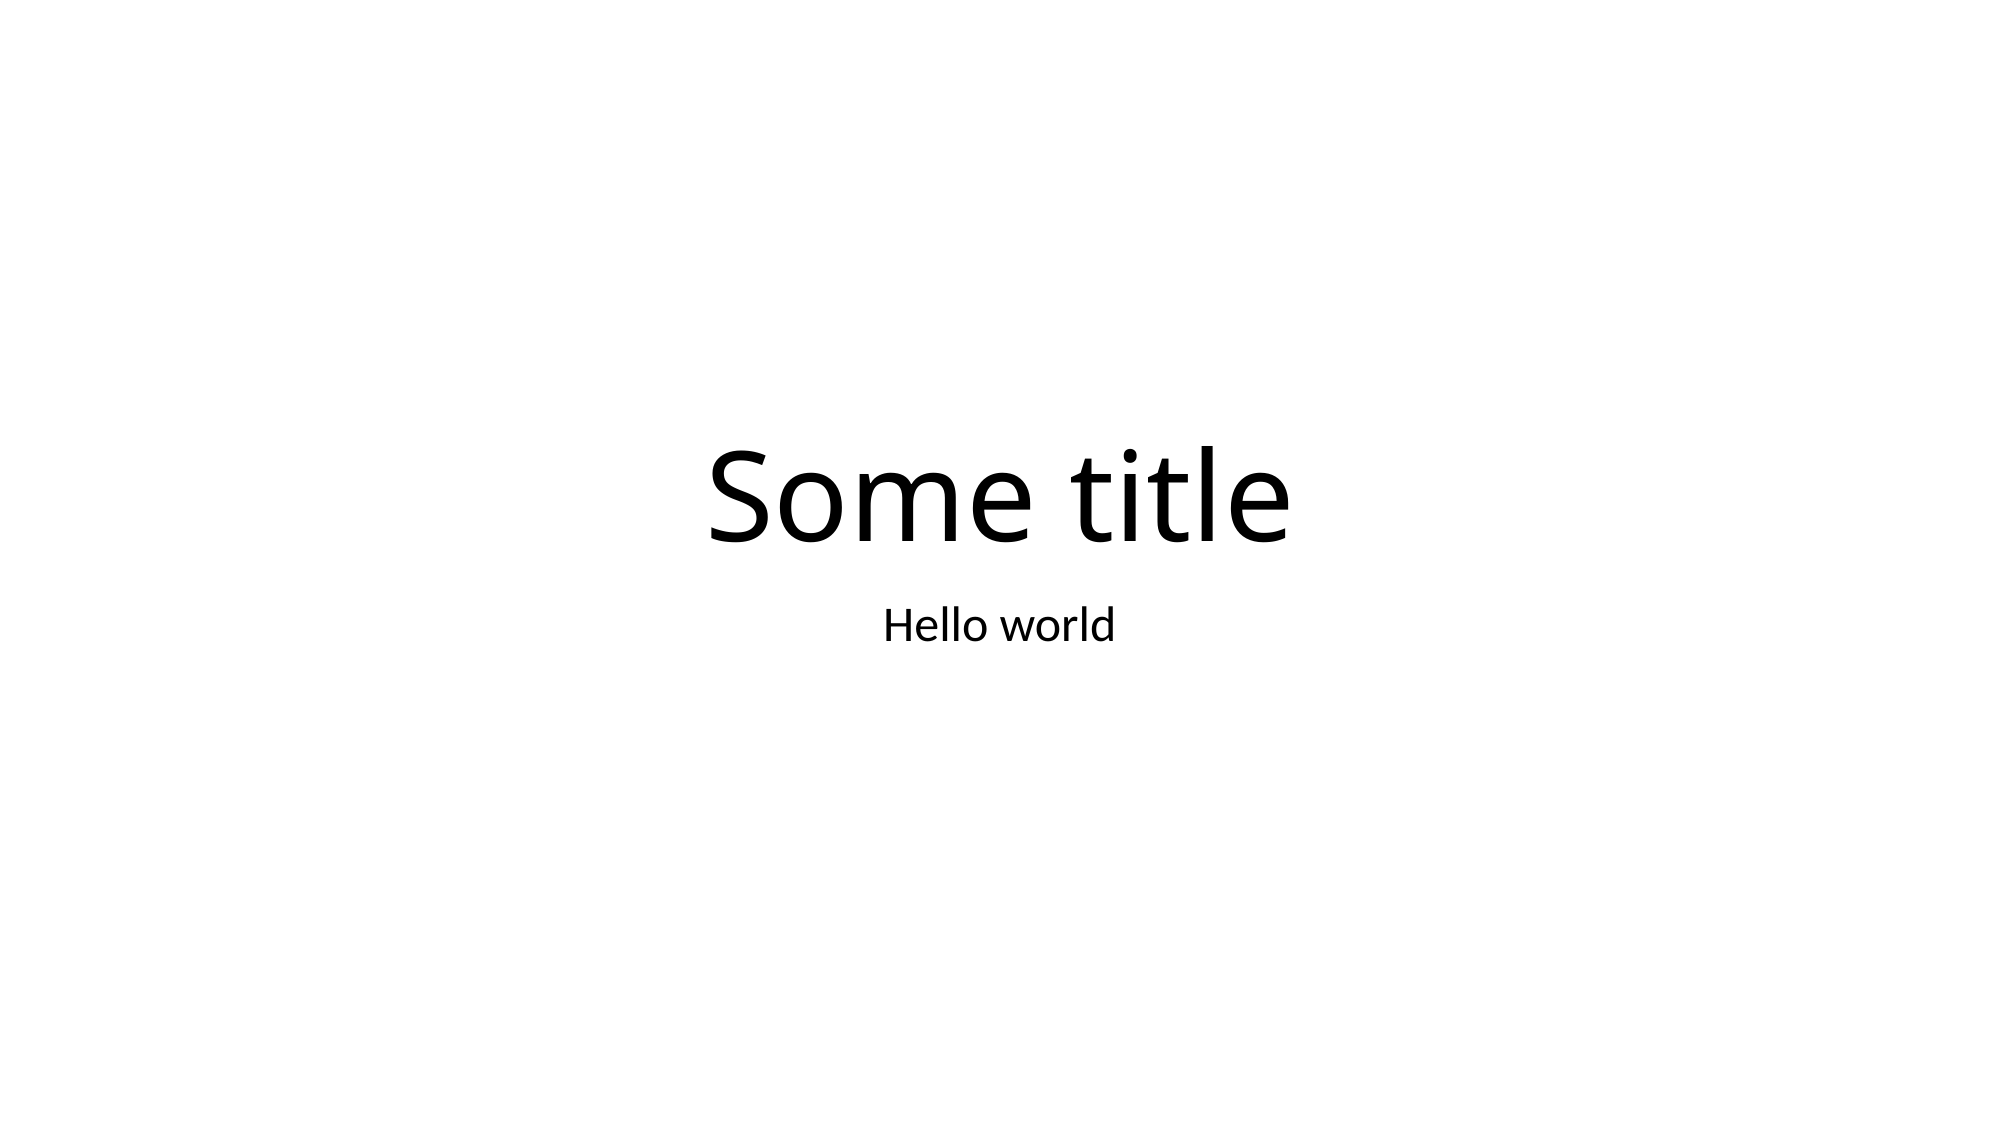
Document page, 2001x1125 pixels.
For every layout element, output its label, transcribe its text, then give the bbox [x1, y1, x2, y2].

subtitle Hello world [249, 590, 1750, 863]
title Some title [249, 184, 1750, 576]
